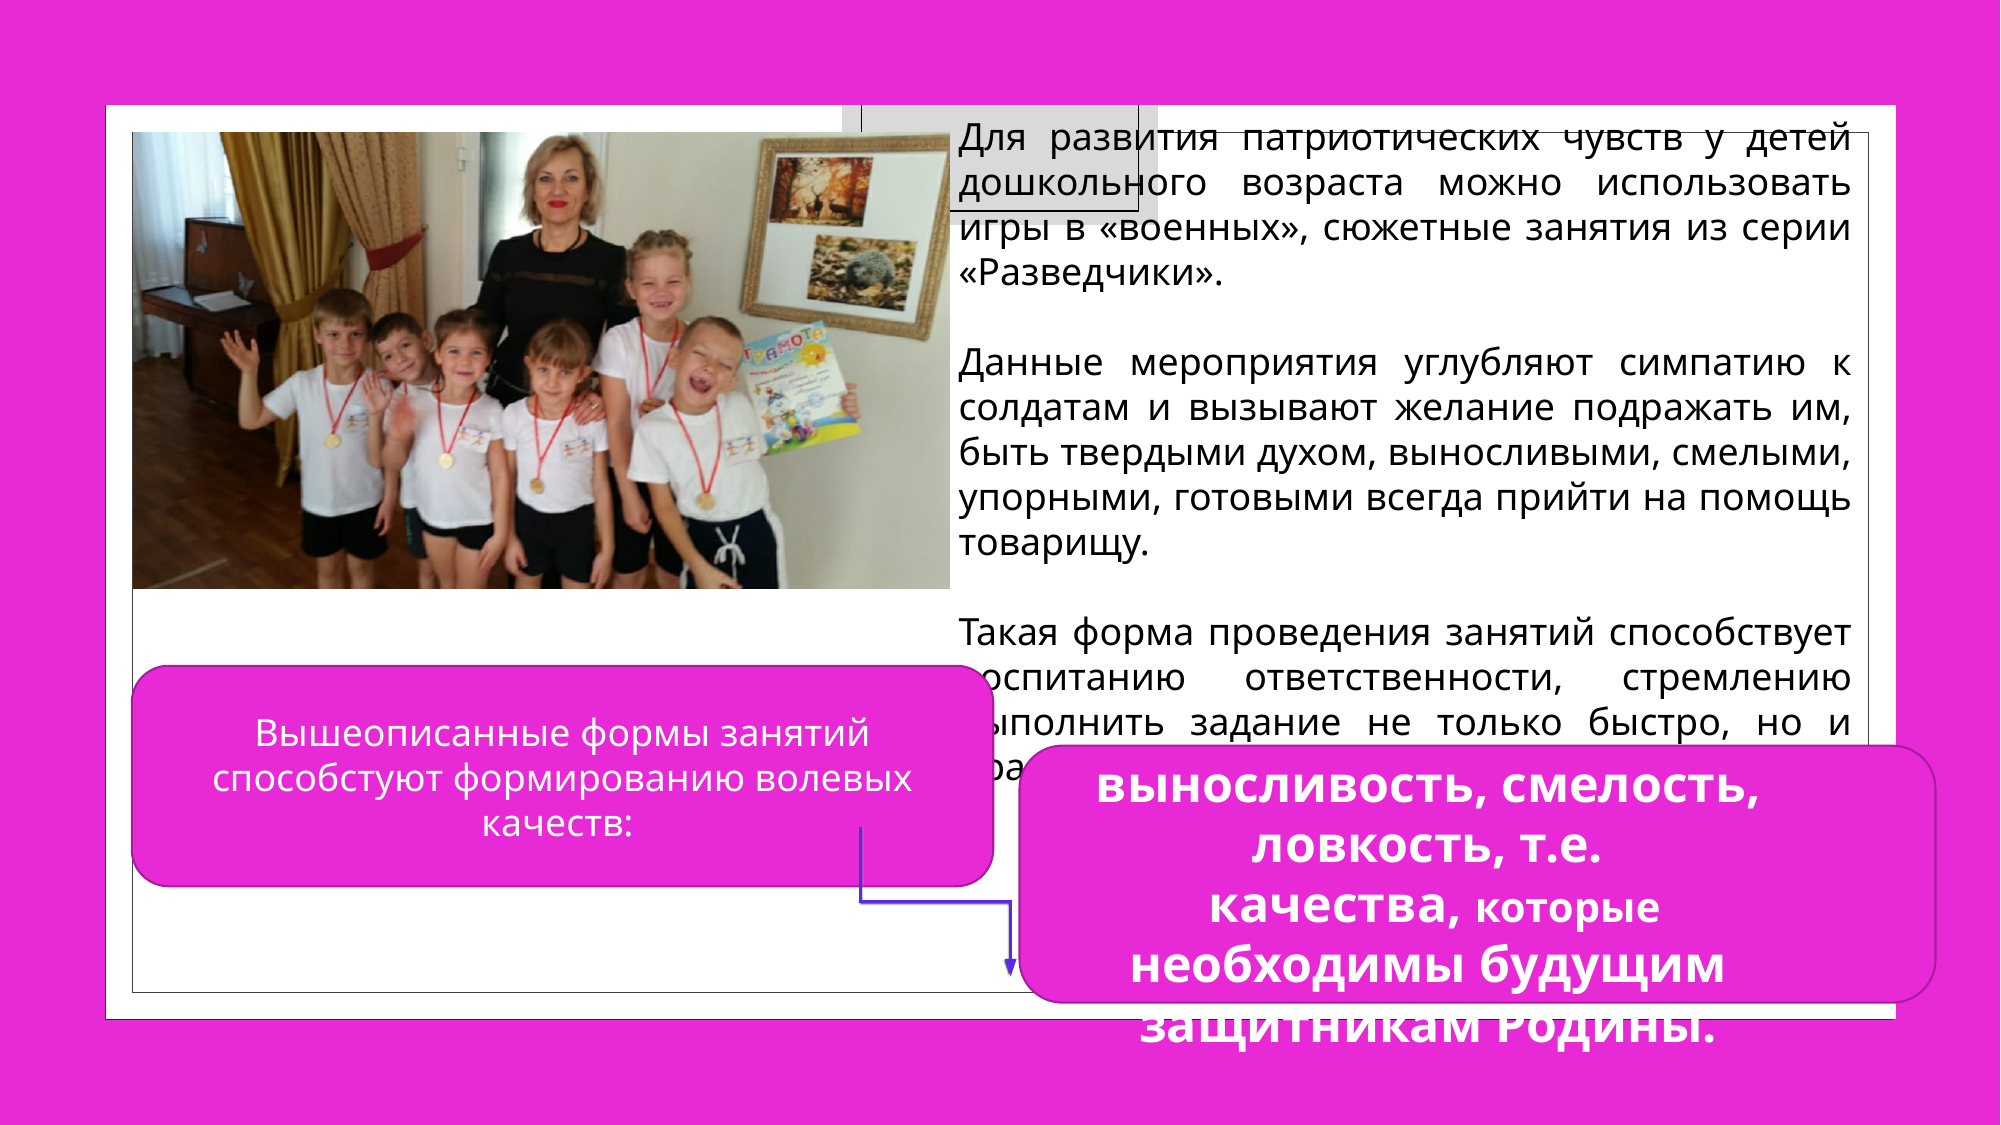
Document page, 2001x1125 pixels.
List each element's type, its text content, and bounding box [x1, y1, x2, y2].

picture [133, 132, 950, 589]
text_box выносливость, смелость, ловкость, т.е. качества, которые необходимы будущим защитникам Родины. [1020, 745, 1837, 943]
text_box Для развития патриотических чувств у детей дошкольного возраста можно использовать игры в «военных», сюжетные занятия из серии «Разведчики». Данные мероприятия углубляют симпатию к солдатам и вызывают желание подражать им, быть твердыми духом, выносливыми, смелыми, упорными, готовыми всегда прийти на помощь товарищу. Такая форма проведения занятий способствует воспитанию ответственности, стремлению выполнить задание не только быстро, но и правильно, чтобы не подвести товарищей. [943, 105, 1868, 848]
text_box [0, 0, 2000, 1125]
text_box Вышеописанные формы занятий способстуют формированию волевых качеств: [131, 665, 994, 887]
